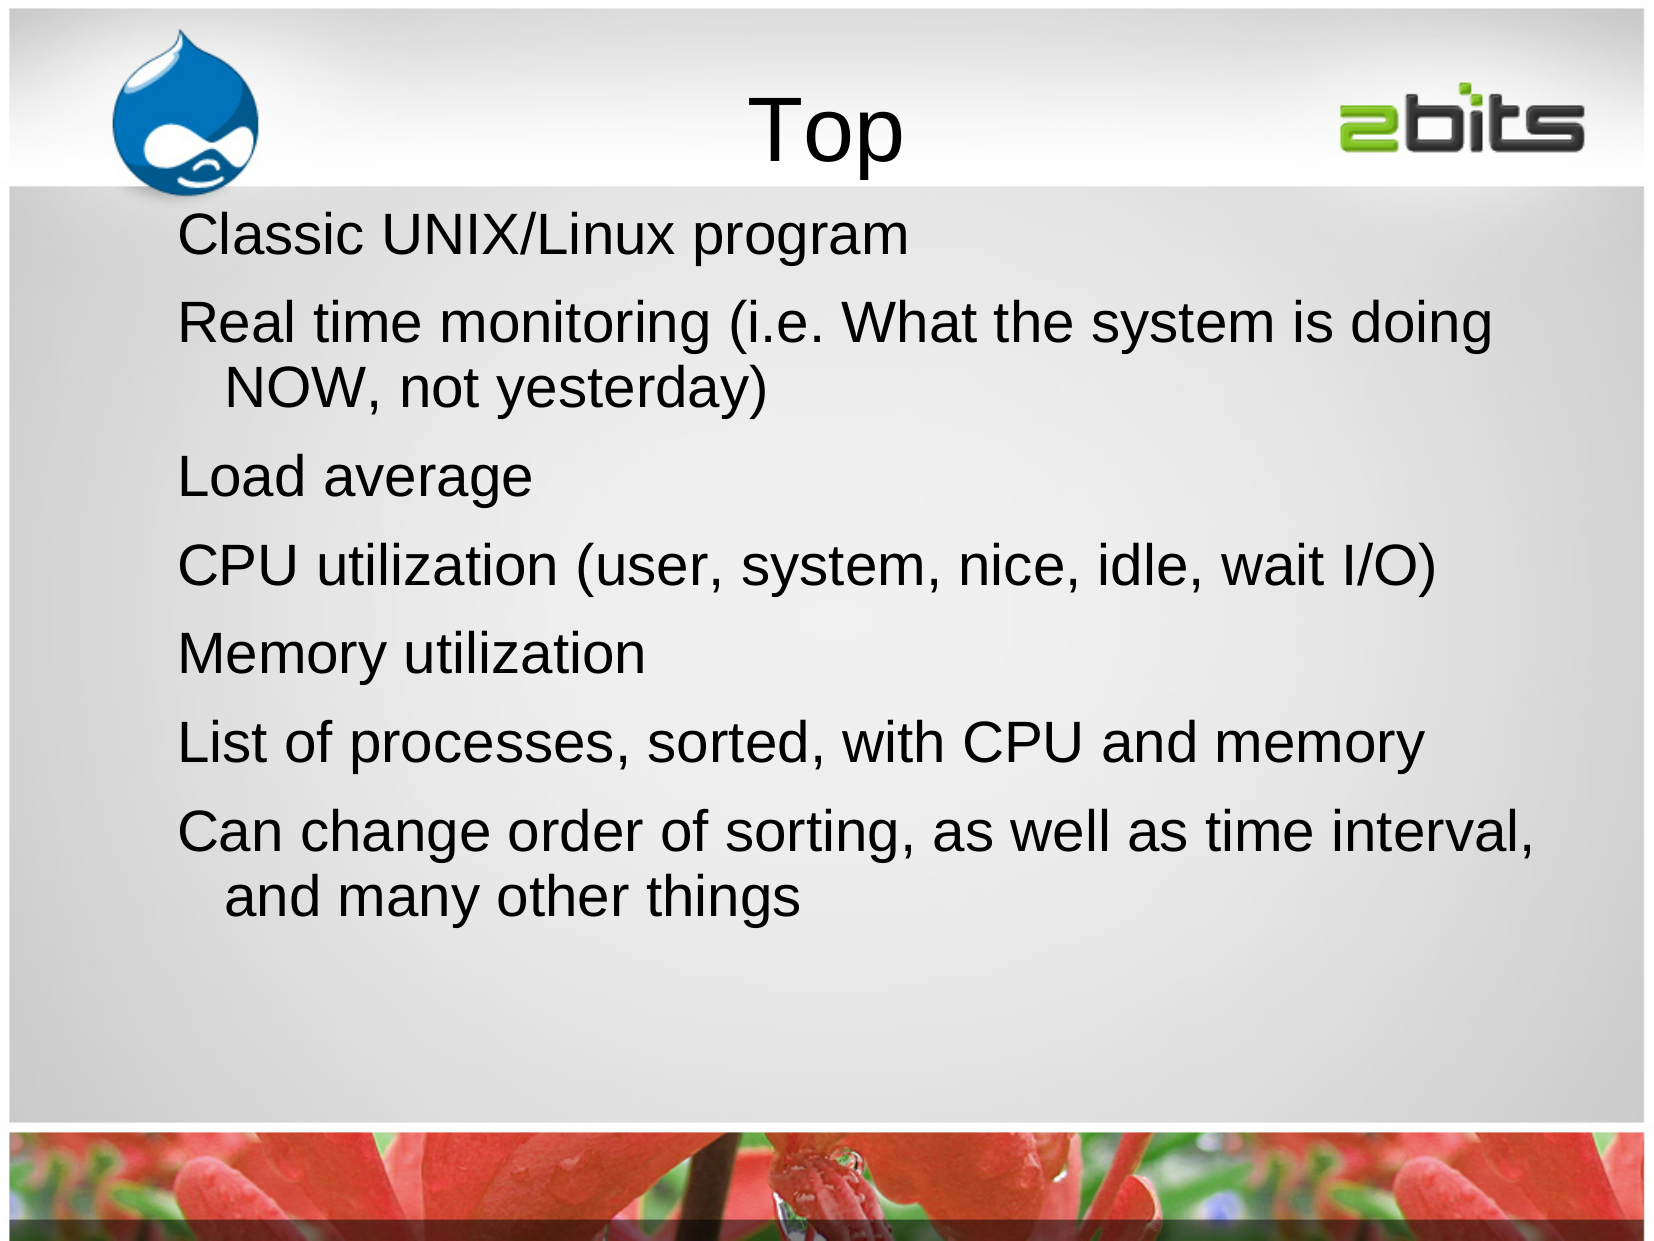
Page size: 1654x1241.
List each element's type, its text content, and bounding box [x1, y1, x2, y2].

list Classic UNIX/Linux program Real time monitoring (i.e. What the system is doing NOW, not yesterday) Load average CPU utilization (user, system, nice, idle, wait I/O) Memory utilization List of processes, sorted, with CPU and memory Can change order of sorting, as well as time interval, and many other things [82, 201, 1571, 1123]
title Top [82, 25, 1571, 201]
picture [0, 0, 1654, 1241]
